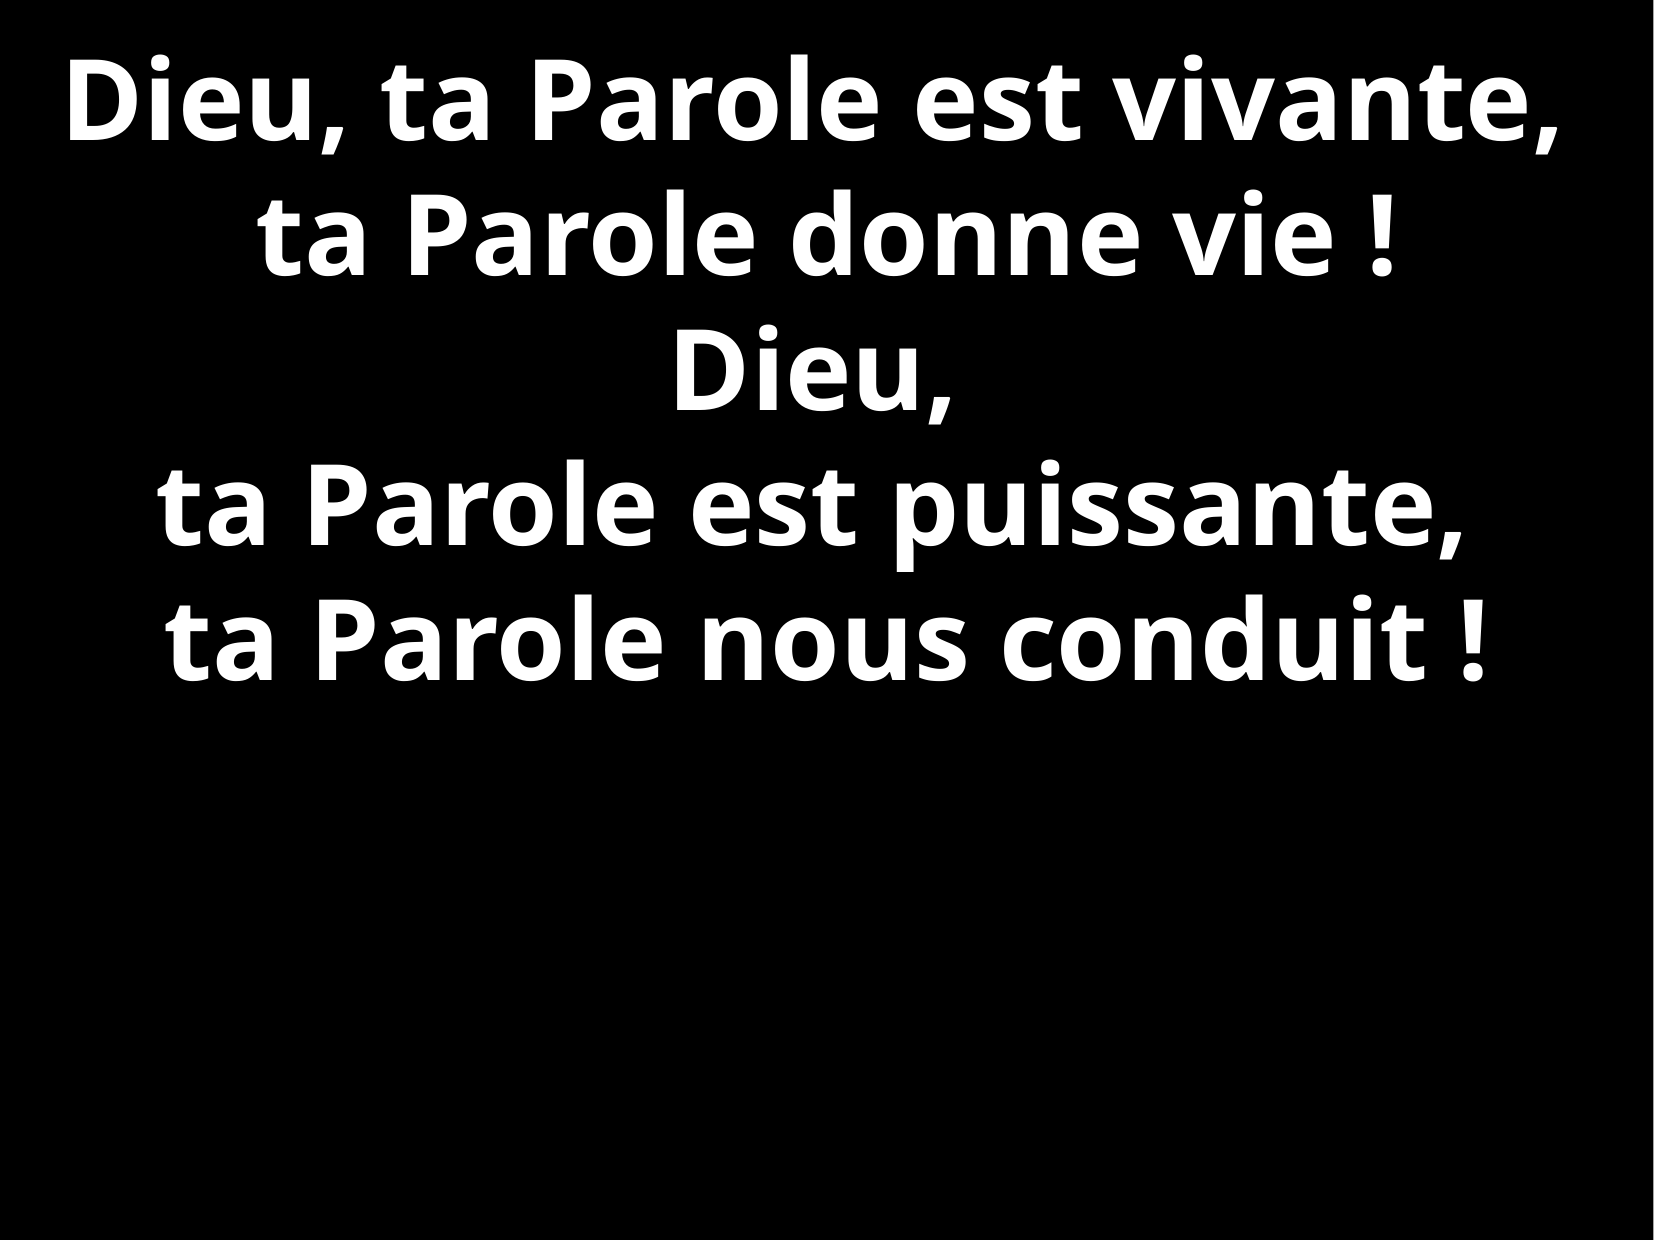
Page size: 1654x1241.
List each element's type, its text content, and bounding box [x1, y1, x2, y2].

subtitle Dieu, ta Parole est vivante, ta Parole donne vie ! Dieu, ta Parole est puissante, ta Parole nous conduit ! [6, 20, 1635, 1241]
